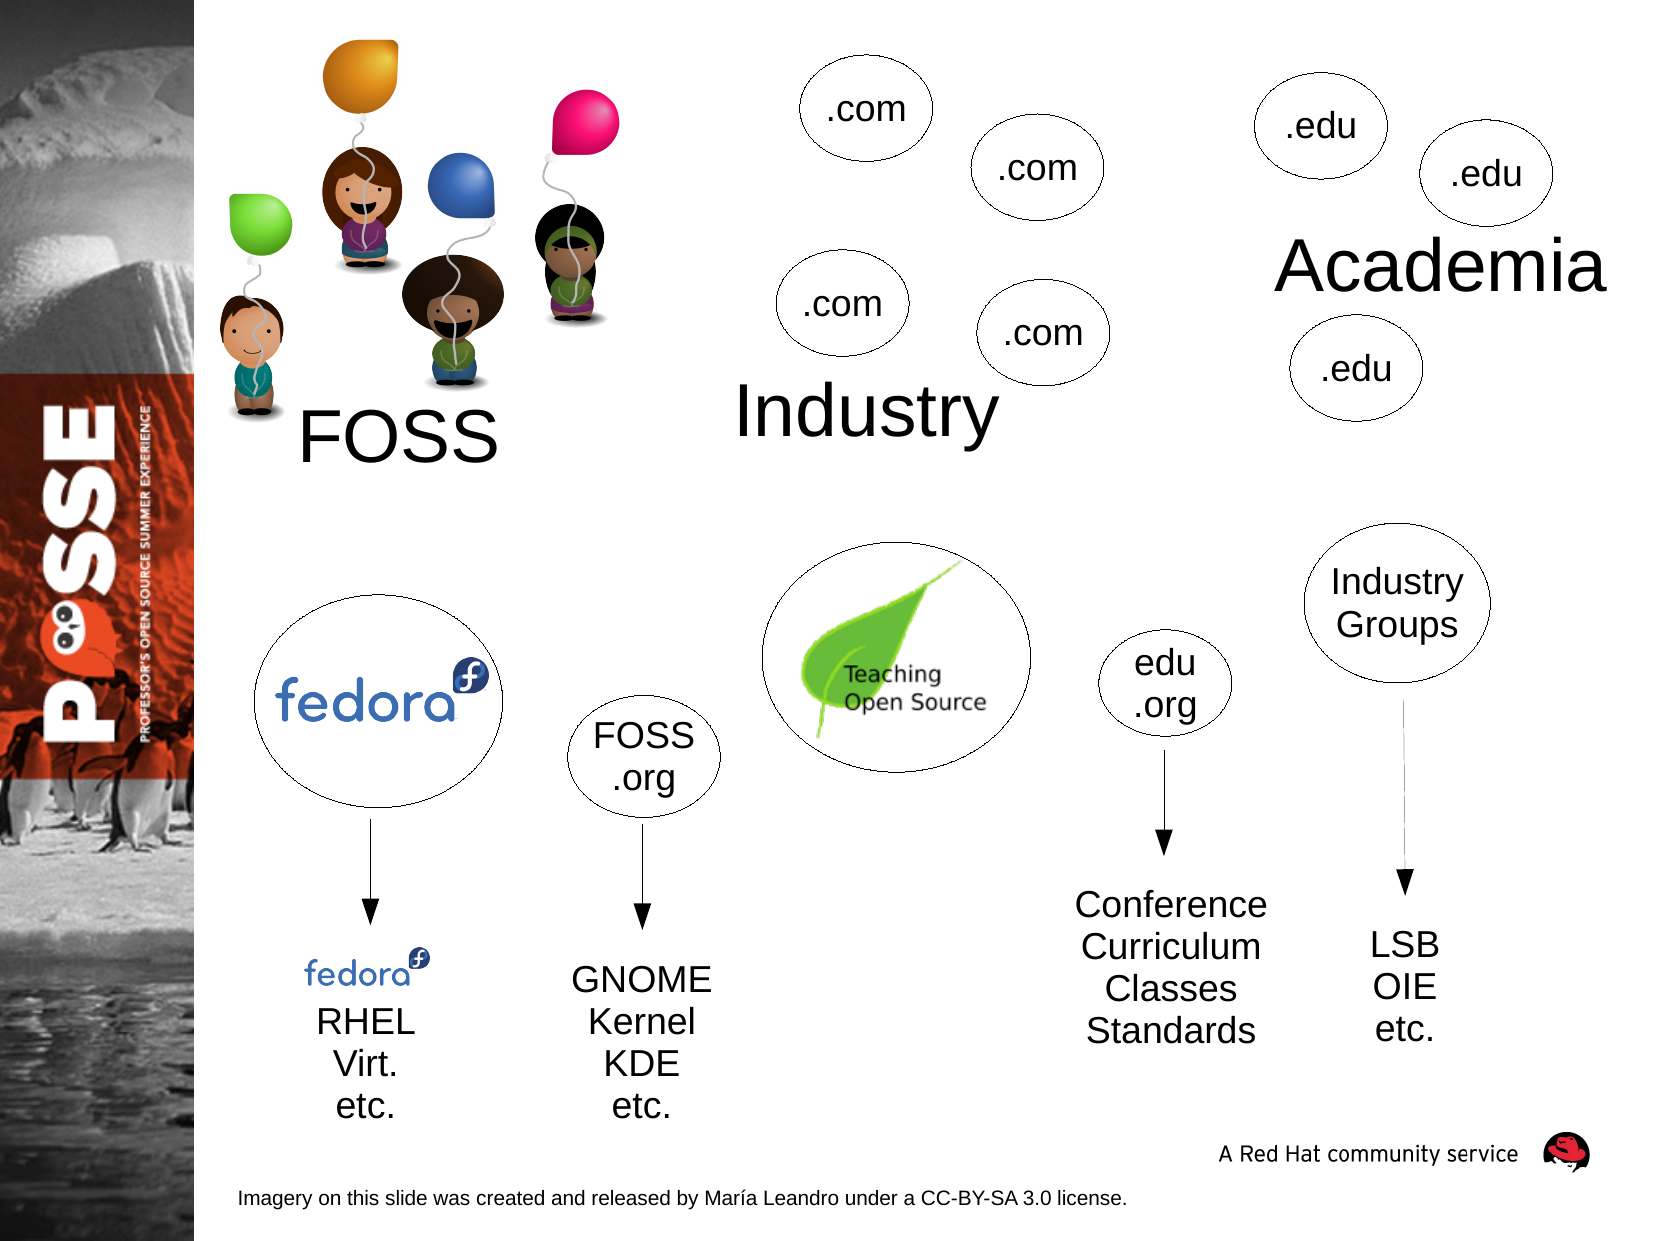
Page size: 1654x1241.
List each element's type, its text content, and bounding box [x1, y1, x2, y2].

picture [275, 657, 489, 722]
text_box .edu [1289, 314, 1423, 422]
text_box .com [776, 249, 910, 357]
picture [304, 947, 430, 986]
picture [318, 35, 504, 392]
title FOSS [297, 390, 515, 483]
picture [800, 555, 988, 744]
picture [220, 189, 297, 423]
text_box FOSS .org [567, 695, 721, 818]
text_box .com [799, 54, 933, 162]
title Industry [733, 318, 1045, 502]
picture [535, 85, 624, 329]
text_box GNOME Kernel KDE etc. [556, 927, 728, 1157]
text_box Imagery on this slide was created and released by María Leandro under a CC-BY-SA 3.0 license. [222, 1179, 1344, 1241]
text_box Conference Curriculum Classes Standards [1053, 830, 1289, 1106]
text_box .com [976, 279, 1110, 386]
text_box .edu [1254, 72, 1388, 173]
picture [0, 0, 194, 1241]
text_box edu .org [1098, 629, 1232, 737]
text_box .com [970, 113, 1104, 221]
title Academia [1274, 173, 1622, 358]
text_box LSB OIE etc. [1362, 910, 1448, 1063]
text_box Industry Groups [1304, 523, 1491, 683]
picture [1219, 1132, 1591, 1181]
text_box .edu [1419, 119, 1553, 227]
text_box RHEL Virt. etc. [310, 986, 422, 1166]
